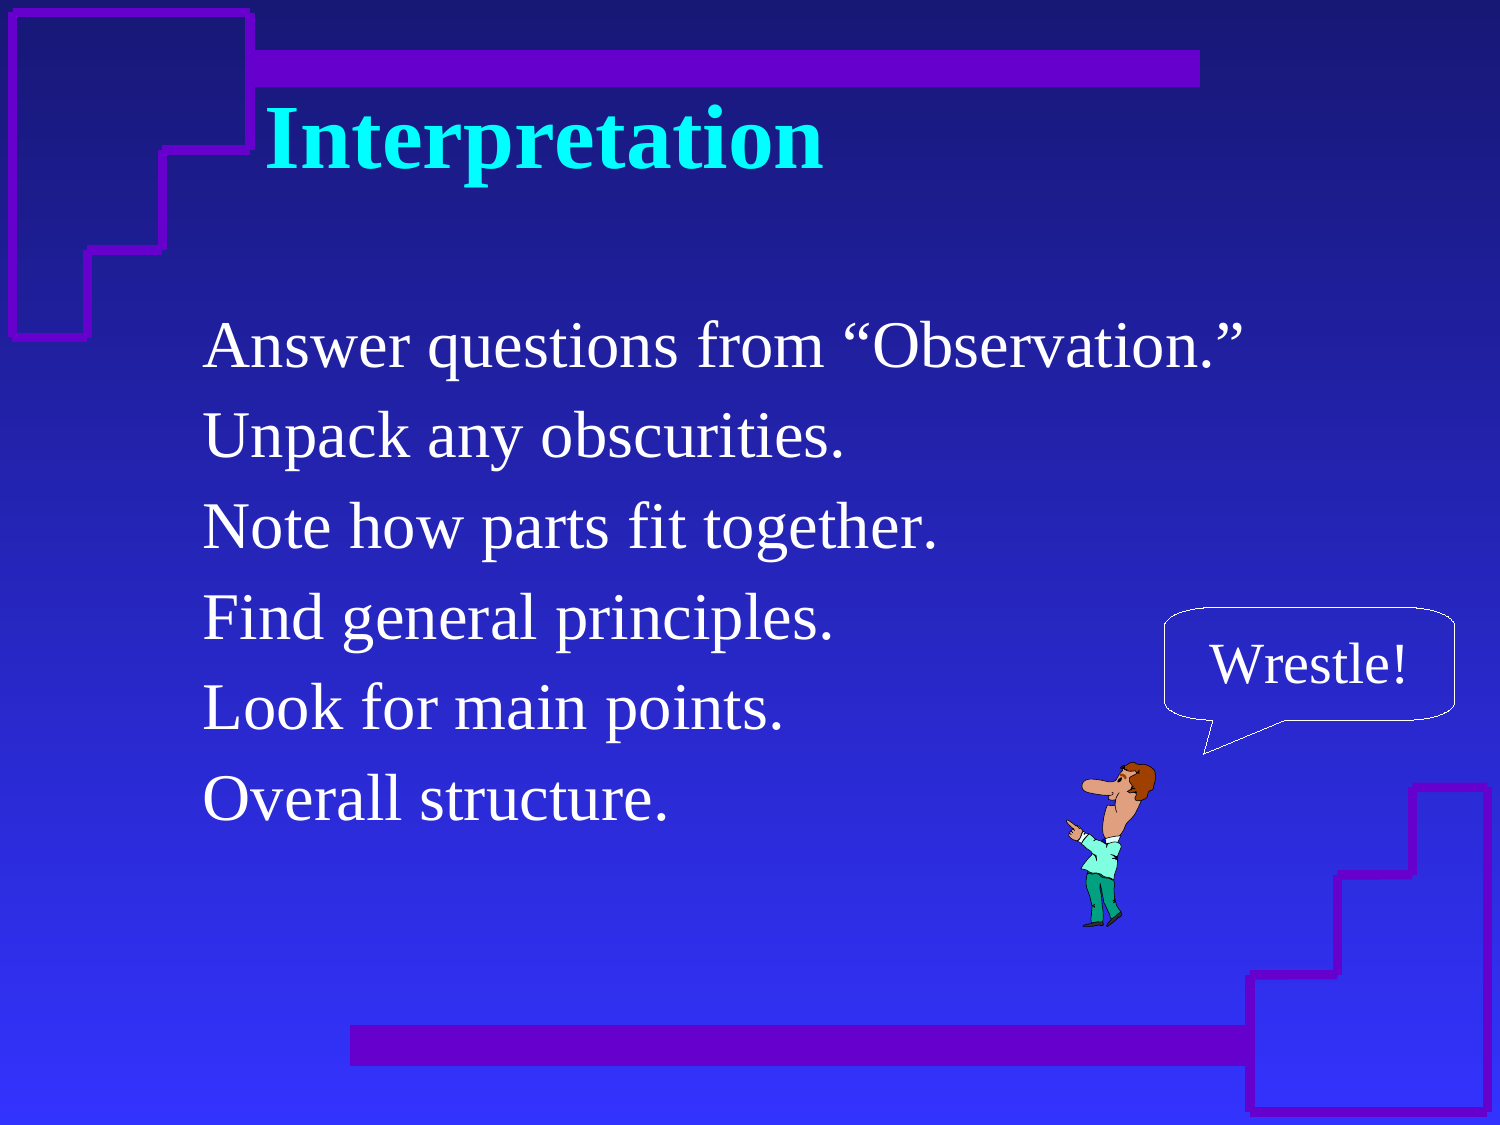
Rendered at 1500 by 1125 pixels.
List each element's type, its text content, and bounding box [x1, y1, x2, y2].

title Interpretation [249, 74, 1450, 201]
list Answer questions from “Observation.” Unpack any obscurities. Note how parts fit together. Find general principles. Look for main points. Overall structure. [187, 299, 1463, 1088]
chart [1065, 761, 1157, 928]
text_box Wrestle! [1164, 607, 1455, 755]
